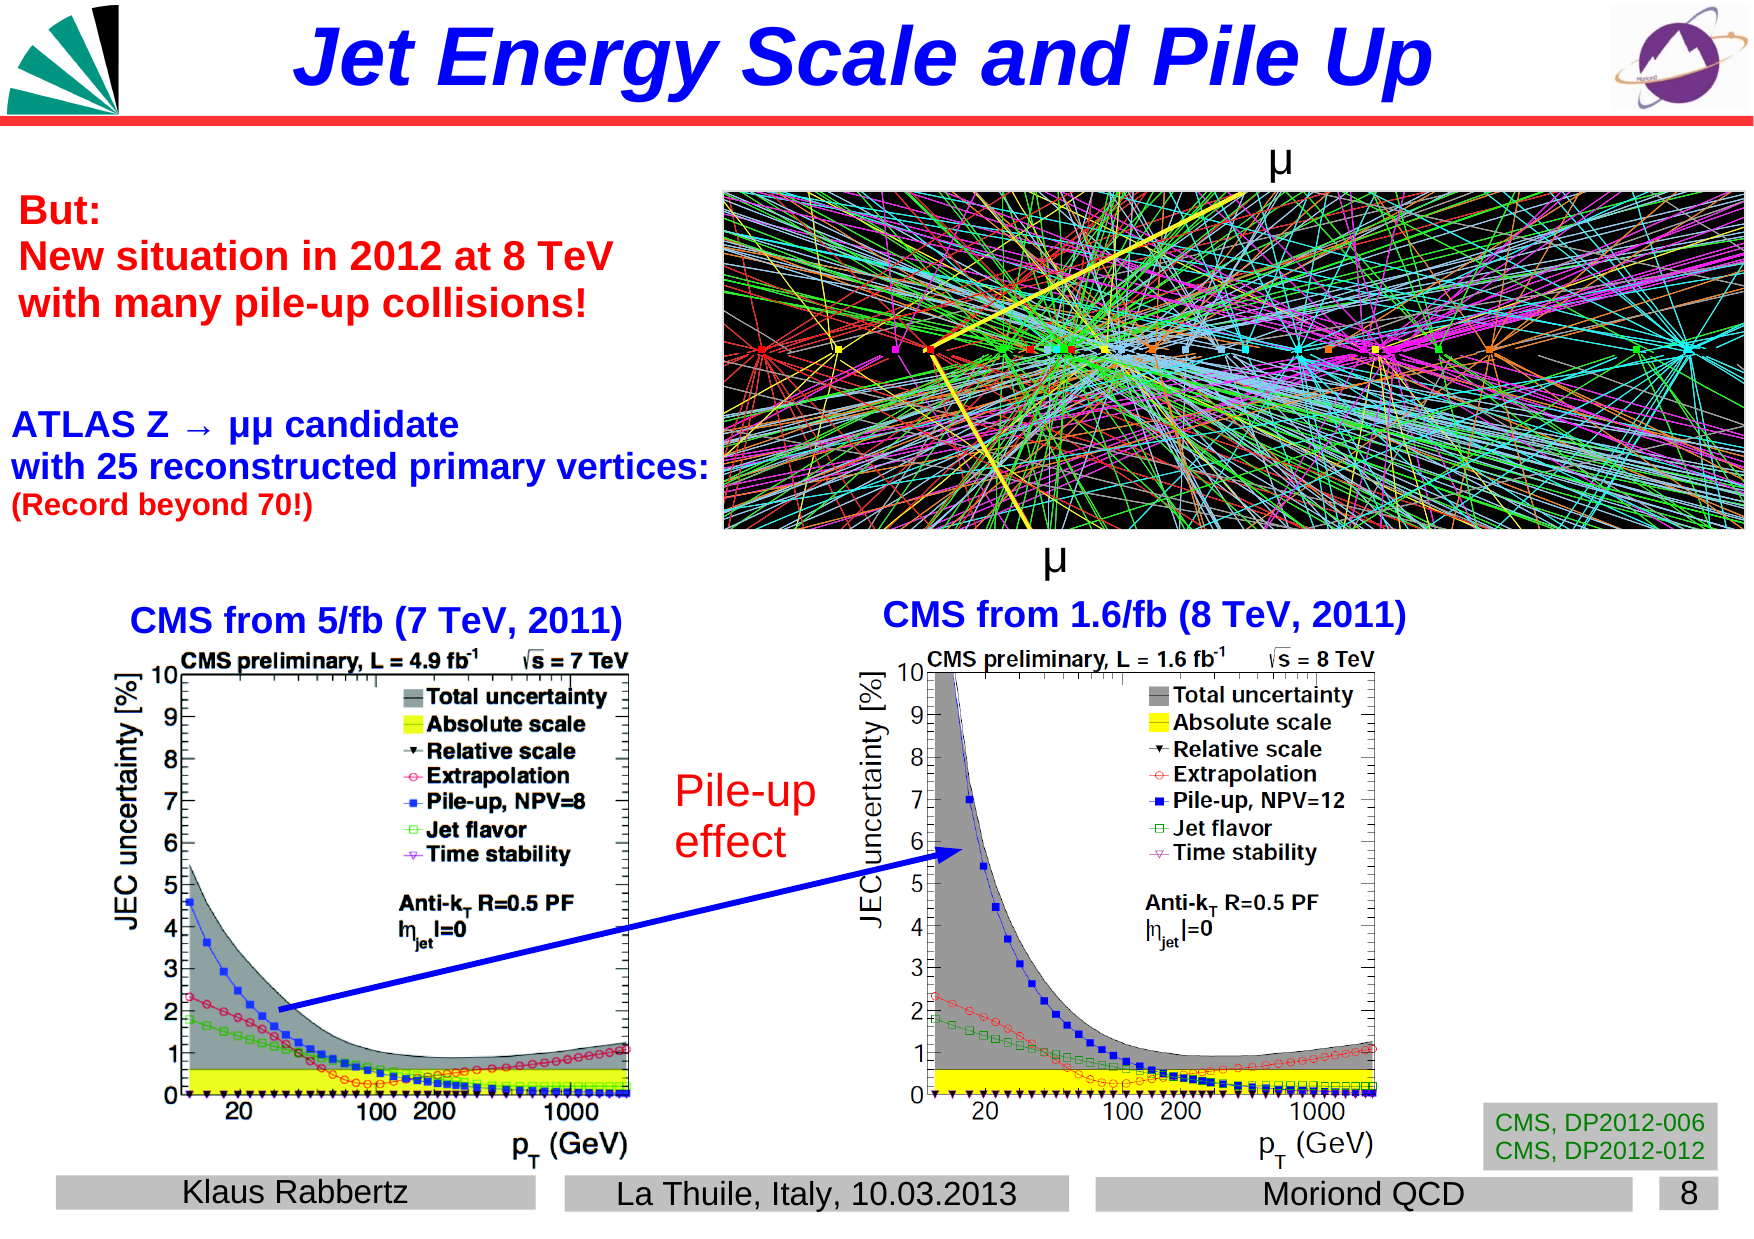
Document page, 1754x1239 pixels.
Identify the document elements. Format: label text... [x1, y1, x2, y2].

picture [7, 5, 119, 116]
text_box ATLAS Z → μμ candidate with 25 reconstructed primary vertices: (Record beyond 70!) [0, 397, 723, 529]
picture [107, 643, 636, 1171]
title Jet Energy Scale and Pile Up [123, 0, 1606, 114]
text_box μ [1256, 126, 1307, 191]
text_box CMS from 5/fb (7 TeV, 2011) [118, 593, 636, 648]
text_box But: New situation in 2012 at 8 TeV with many pile-up collisions! [6, 180, 628, 333]
picture [1611, 5, 1748, 110]
text_box CMS from 1.6/fb (8 TeV, 2011) [870, 587, 1420, 642]
text_box μ [1030, 525, 1081, 589]
picture [722, 190, 1746, 530]
picture [848, 645, 1382, 1172]
text_box Pile-up effect [662, 759, 830, 874]
text_box CMS, DP2012-006 CMS, DP2012-012 [1483, 1102, 1718, 1171]
